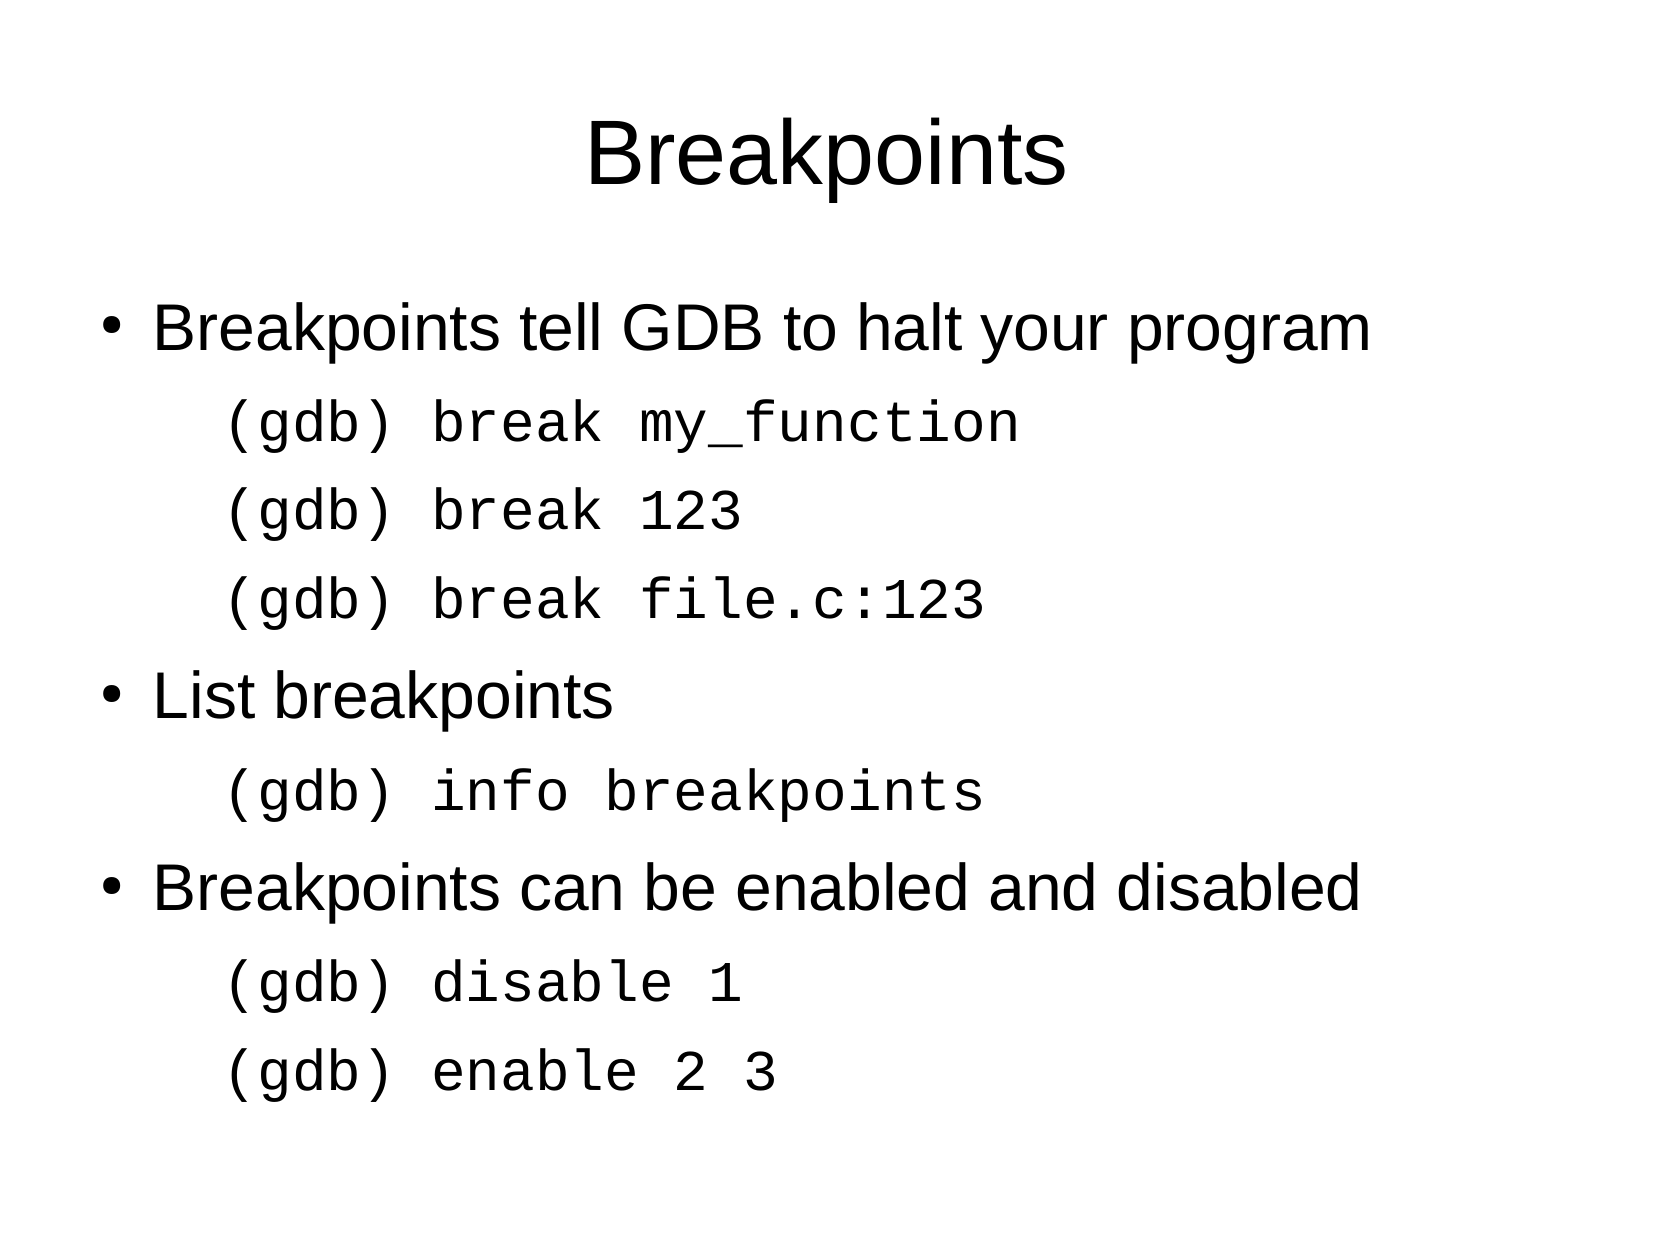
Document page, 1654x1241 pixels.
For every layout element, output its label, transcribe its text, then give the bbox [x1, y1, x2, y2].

title Breakpoints [82, 49, 1571, 257]
list Breakpoints tell GDB to halt your program (gdb) break my_function (gdb) break 123 (gdb) break file.c:123 List breakpoints (gdb) info breakpoints Breakpoints can be enabled and disabled (gdb) disable 1 (gdb) enable 2 3 [82, 290, 1571, 1109]
